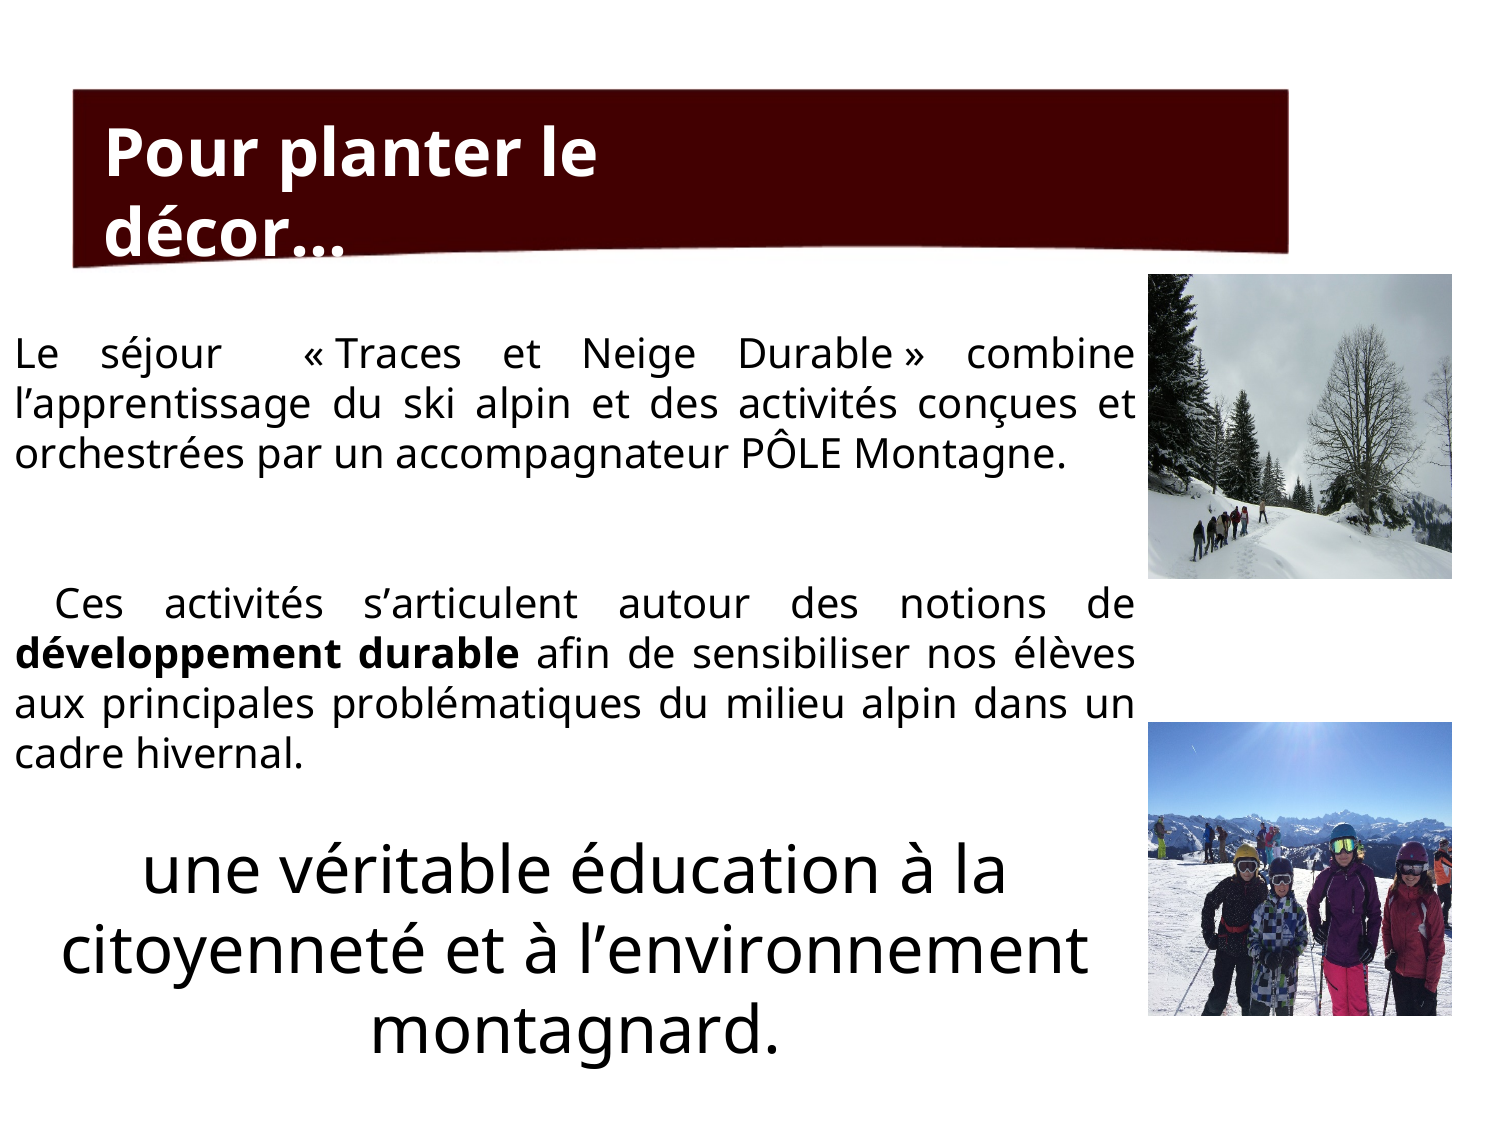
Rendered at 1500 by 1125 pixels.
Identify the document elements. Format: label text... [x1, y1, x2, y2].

picture [72, 88, 1289, 273]
text_box Pour planter le décor… [88, 101, 855, 278]
picture [1148, 722, 1452, 1016]
picture [1148, 274, 1452, 579]
text_box Le séjour « Traces et Neige Durable » combine l’apprentissage du ski alpin et des activités conçues et orchestrées par un accompagnateur PÔLE Montagne. Ces activités s’articulent autour des notions de développement durable afin de sensibiliser nos élèves aux principales problématiques du milieu alpin dans un cadre hivernal. une véritable éducation à la citoyenneté et à l’environnement montagnard. [0, 278, 1152, 1075]
